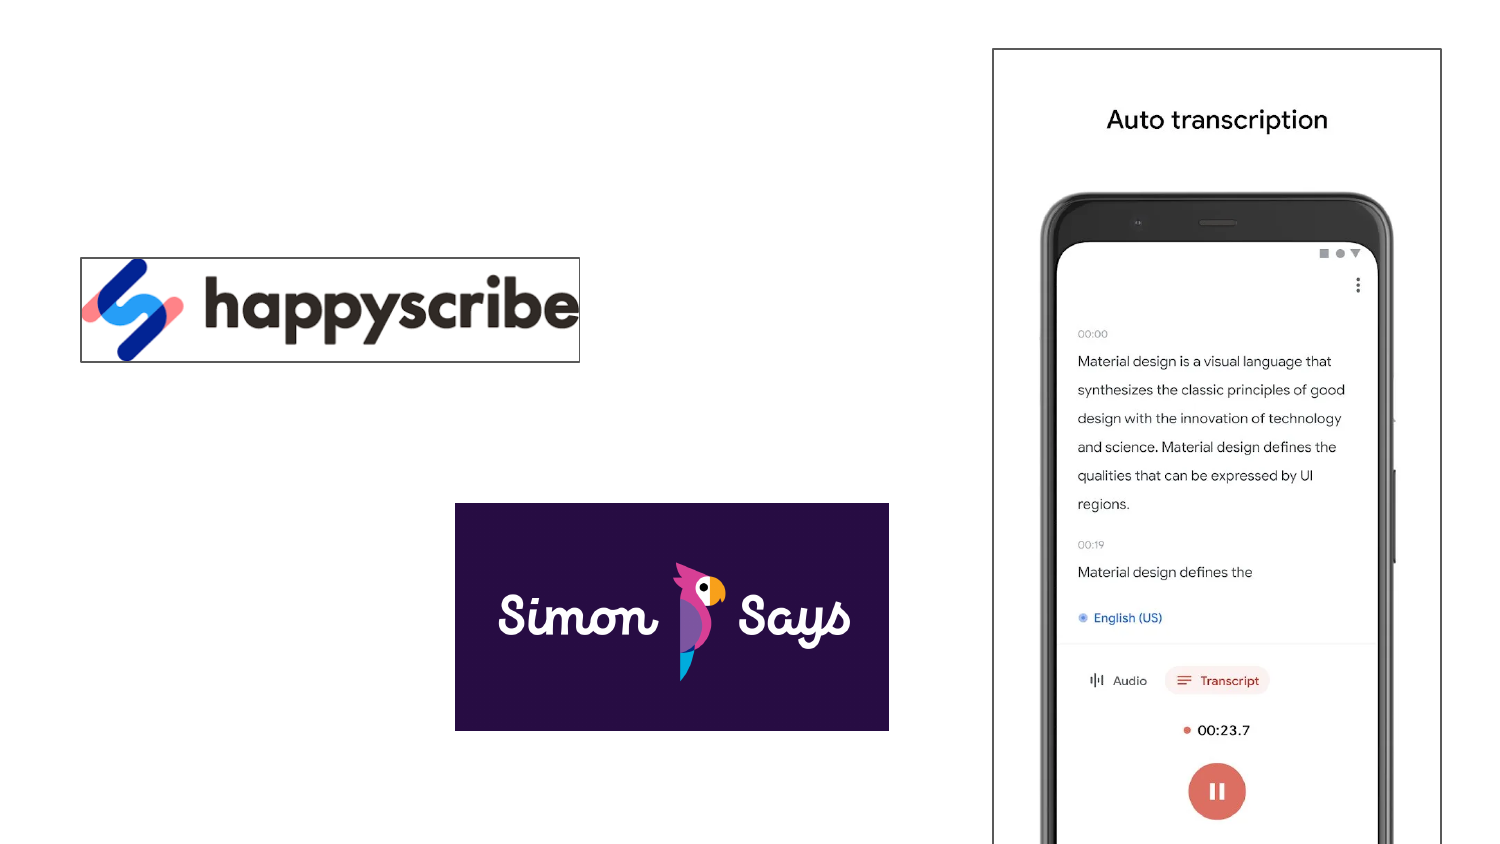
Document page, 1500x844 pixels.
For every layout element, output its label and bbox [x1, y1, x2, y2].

picture [81, 259, 579, 362]
picture [455, 503, 889, 731]
picture [993, 50, 1441, 844]
